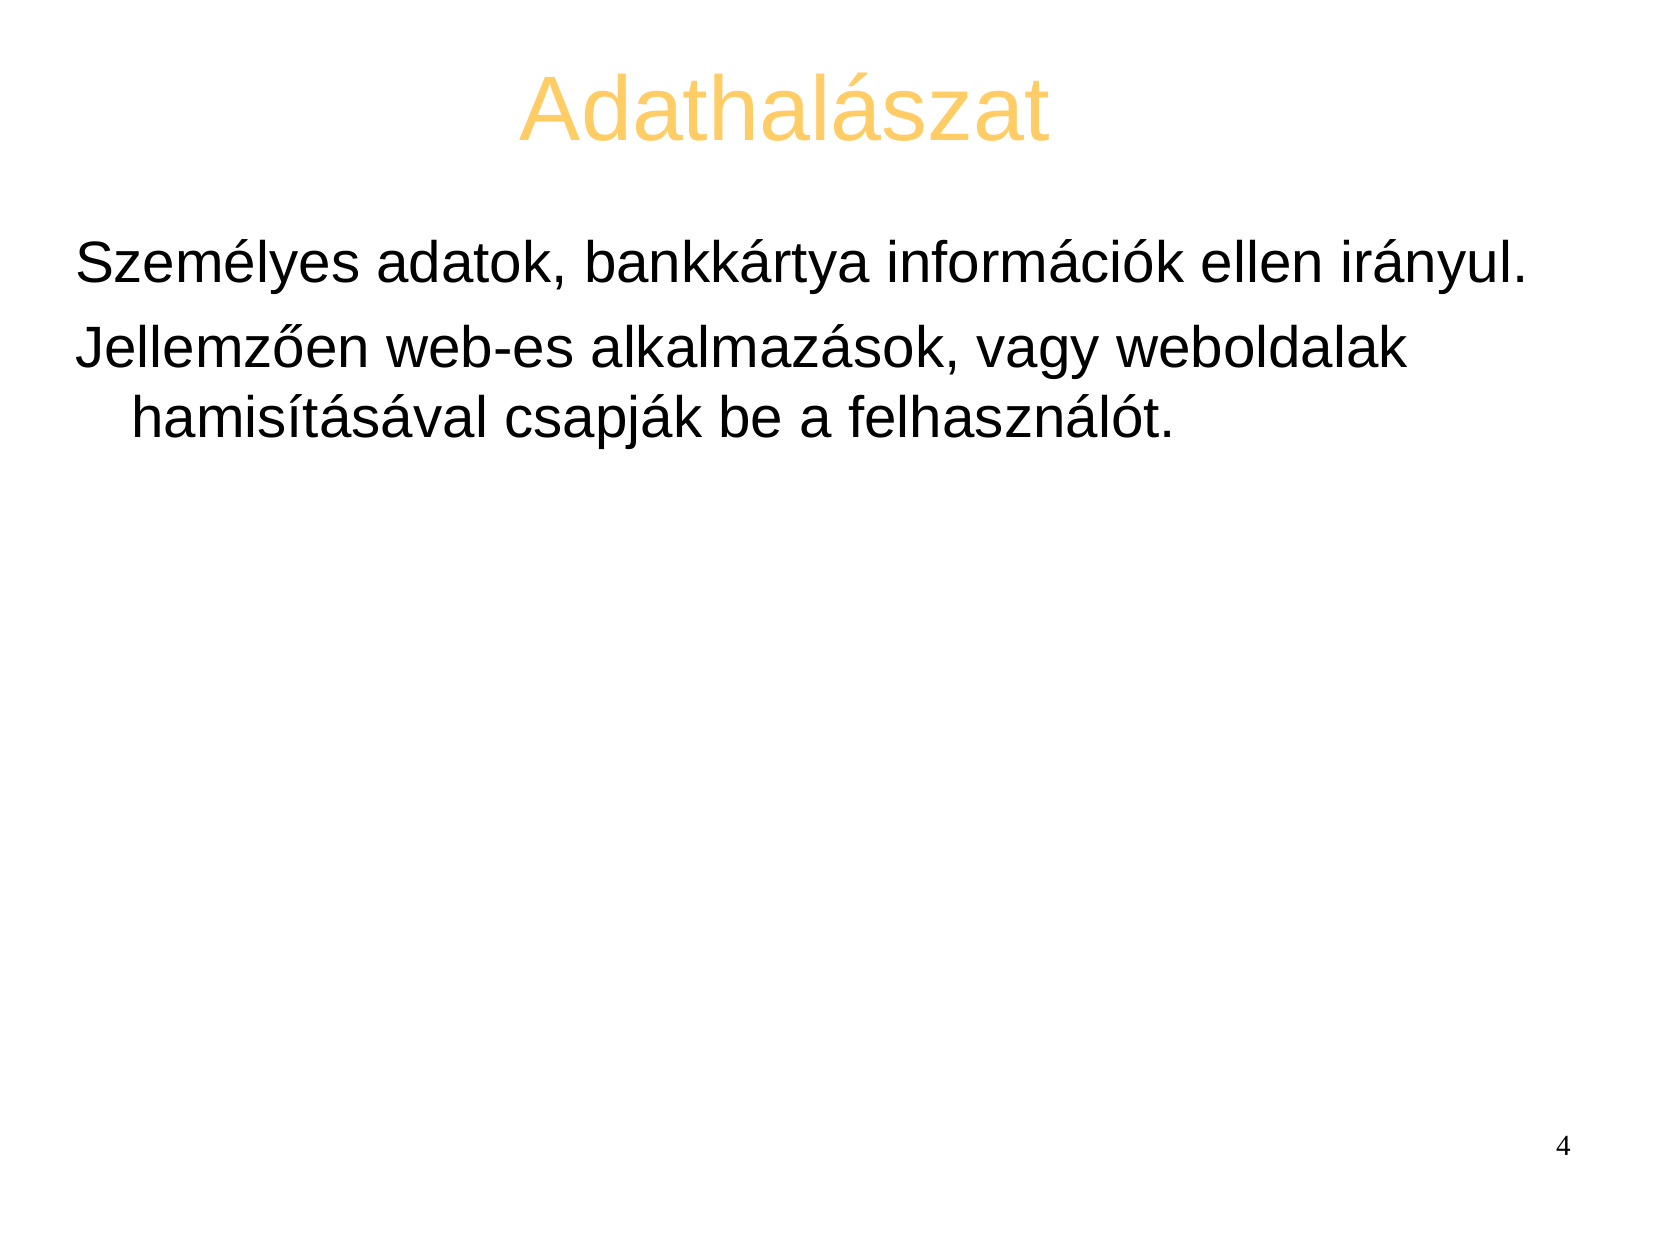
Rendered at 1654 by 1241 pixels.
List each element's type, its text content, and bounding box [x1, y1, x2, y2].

list Személyes adatok, bankkártya információk ellen irányul. Jellemzően web-es alkalmazások, vagy weboldalak hamisításával csapják be a felhasználót. [60, 217, 1585, 1167]
title Adathalászat [82, 0, 1489, 207]
